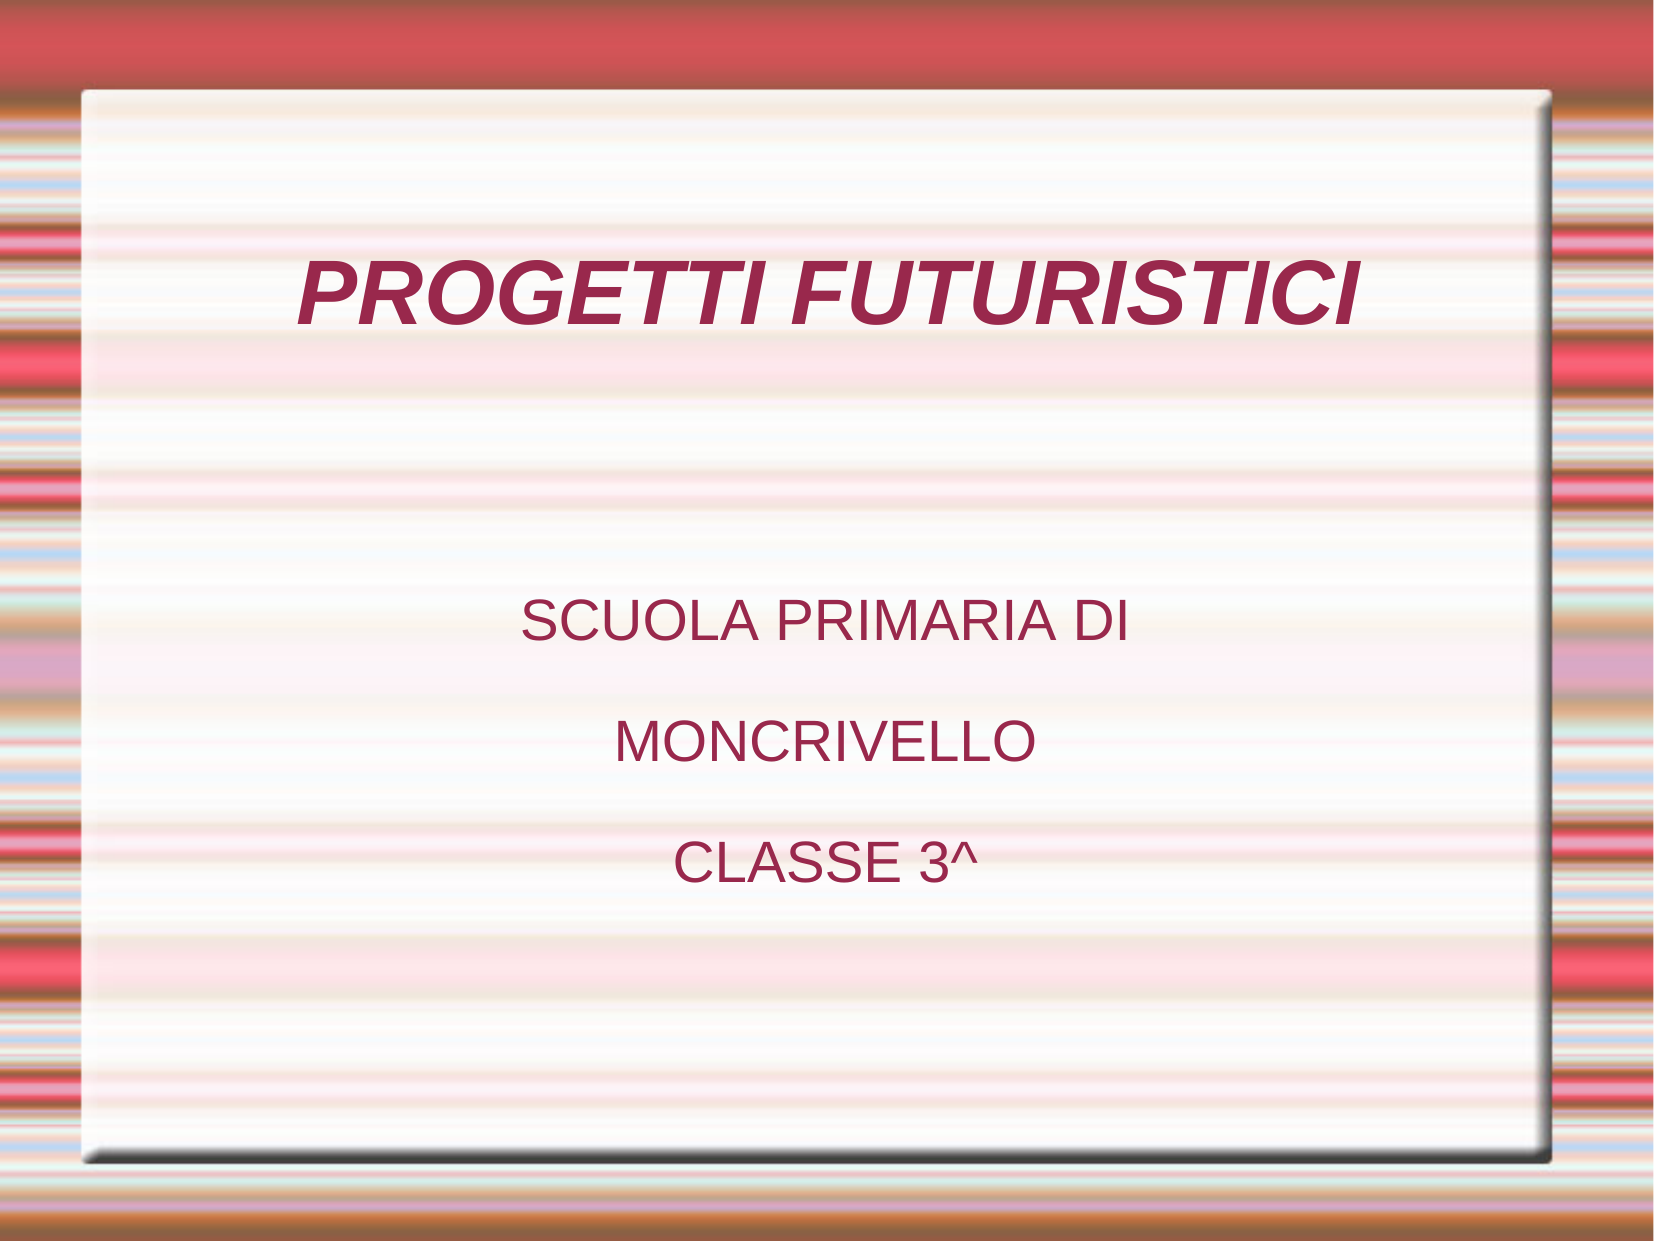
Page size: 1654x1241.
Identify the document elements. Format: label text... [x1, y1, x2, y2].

subtitle SCUOLA PRIMARIA DI MONCRIVELLO CLASSE 3^ [134, 350, 1516, 1132]
title PROGETTI FUTURISTICI [123, 188, 1536, 397]
picture [0, 0, 1654, 1241]
